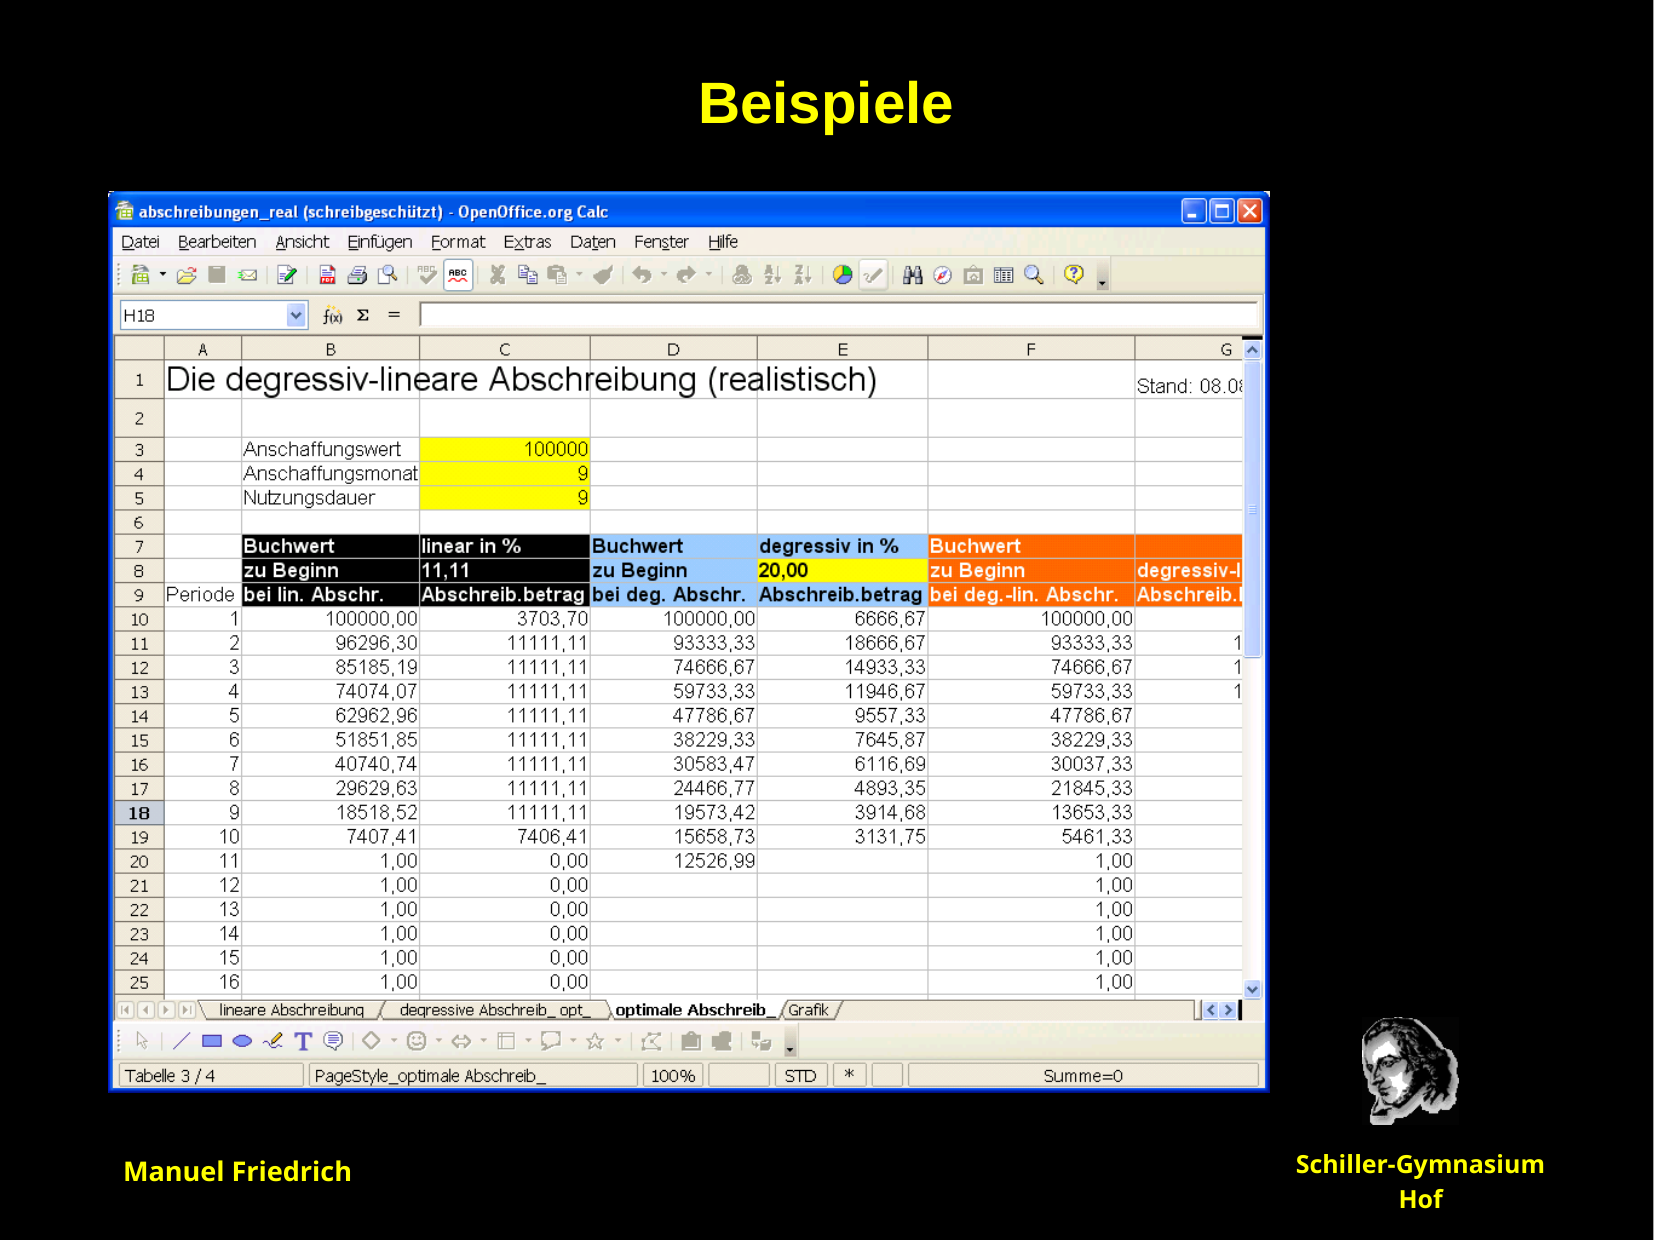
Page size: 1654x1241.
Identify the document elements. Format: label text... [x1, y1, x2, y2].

text_box Manuel Friedrich [123, 1151, 353, 1191]
picture [108, 191, 1270, 1093]
text_box Schiller-Gymnasium Hof [1295, 1145, 1546, 1216]
picture [1362, 1017, 1459, 1126]
text_box Beispiele [698, 75, 955, 191]
